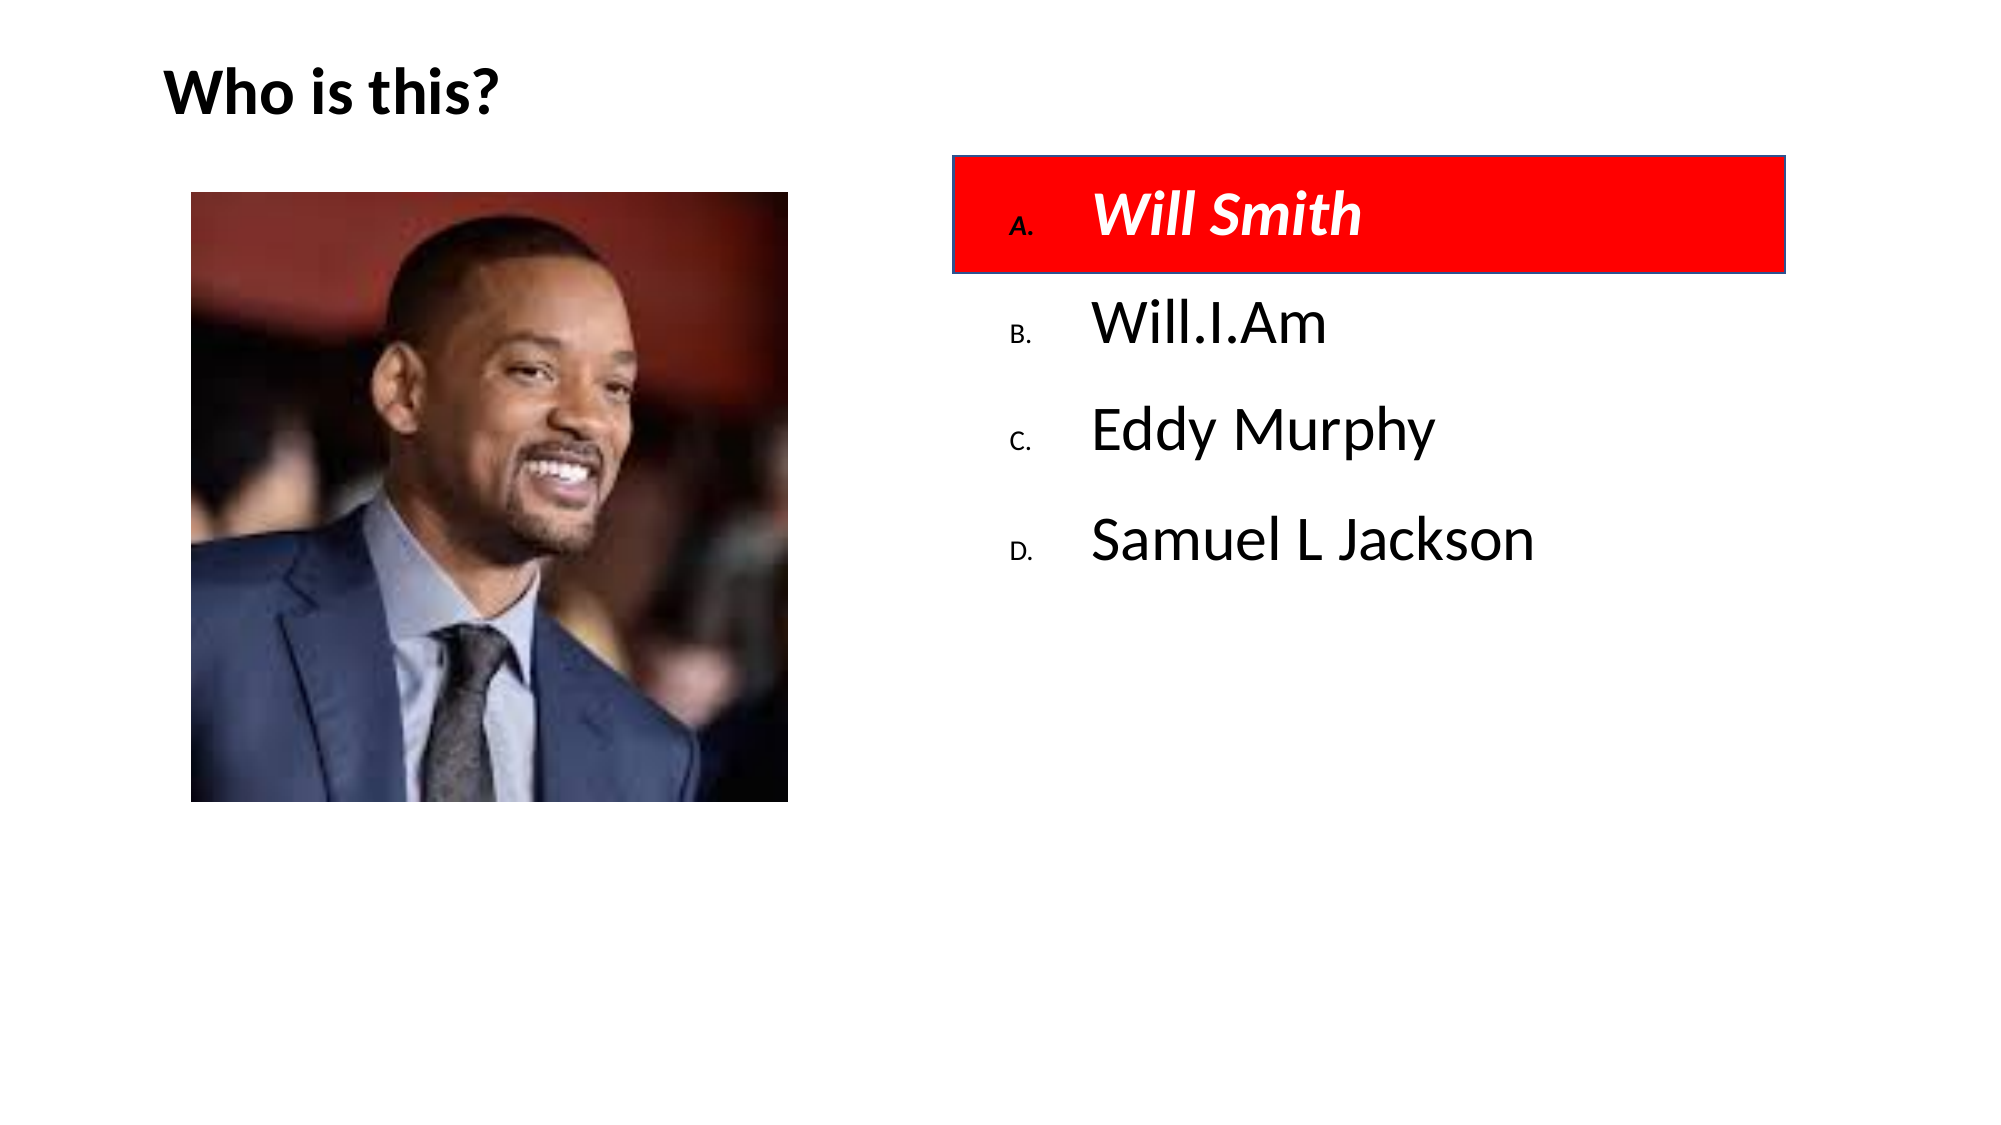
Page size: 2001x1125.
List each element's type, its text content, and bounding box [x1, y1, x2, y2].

text_box Who is this? [149, 41, 518, 136]
text_box [954, 156, 1785, 160]
list Will.I.Am [953, 268, 1932, 375]
list Will Smith [953, 160, 1932, 268]
list Samuel L Jackson [953, 485, 1932, 614]
picture [191, 192, 788, 802]
list Eddy Murphy [953, 375, 1932, 485]
